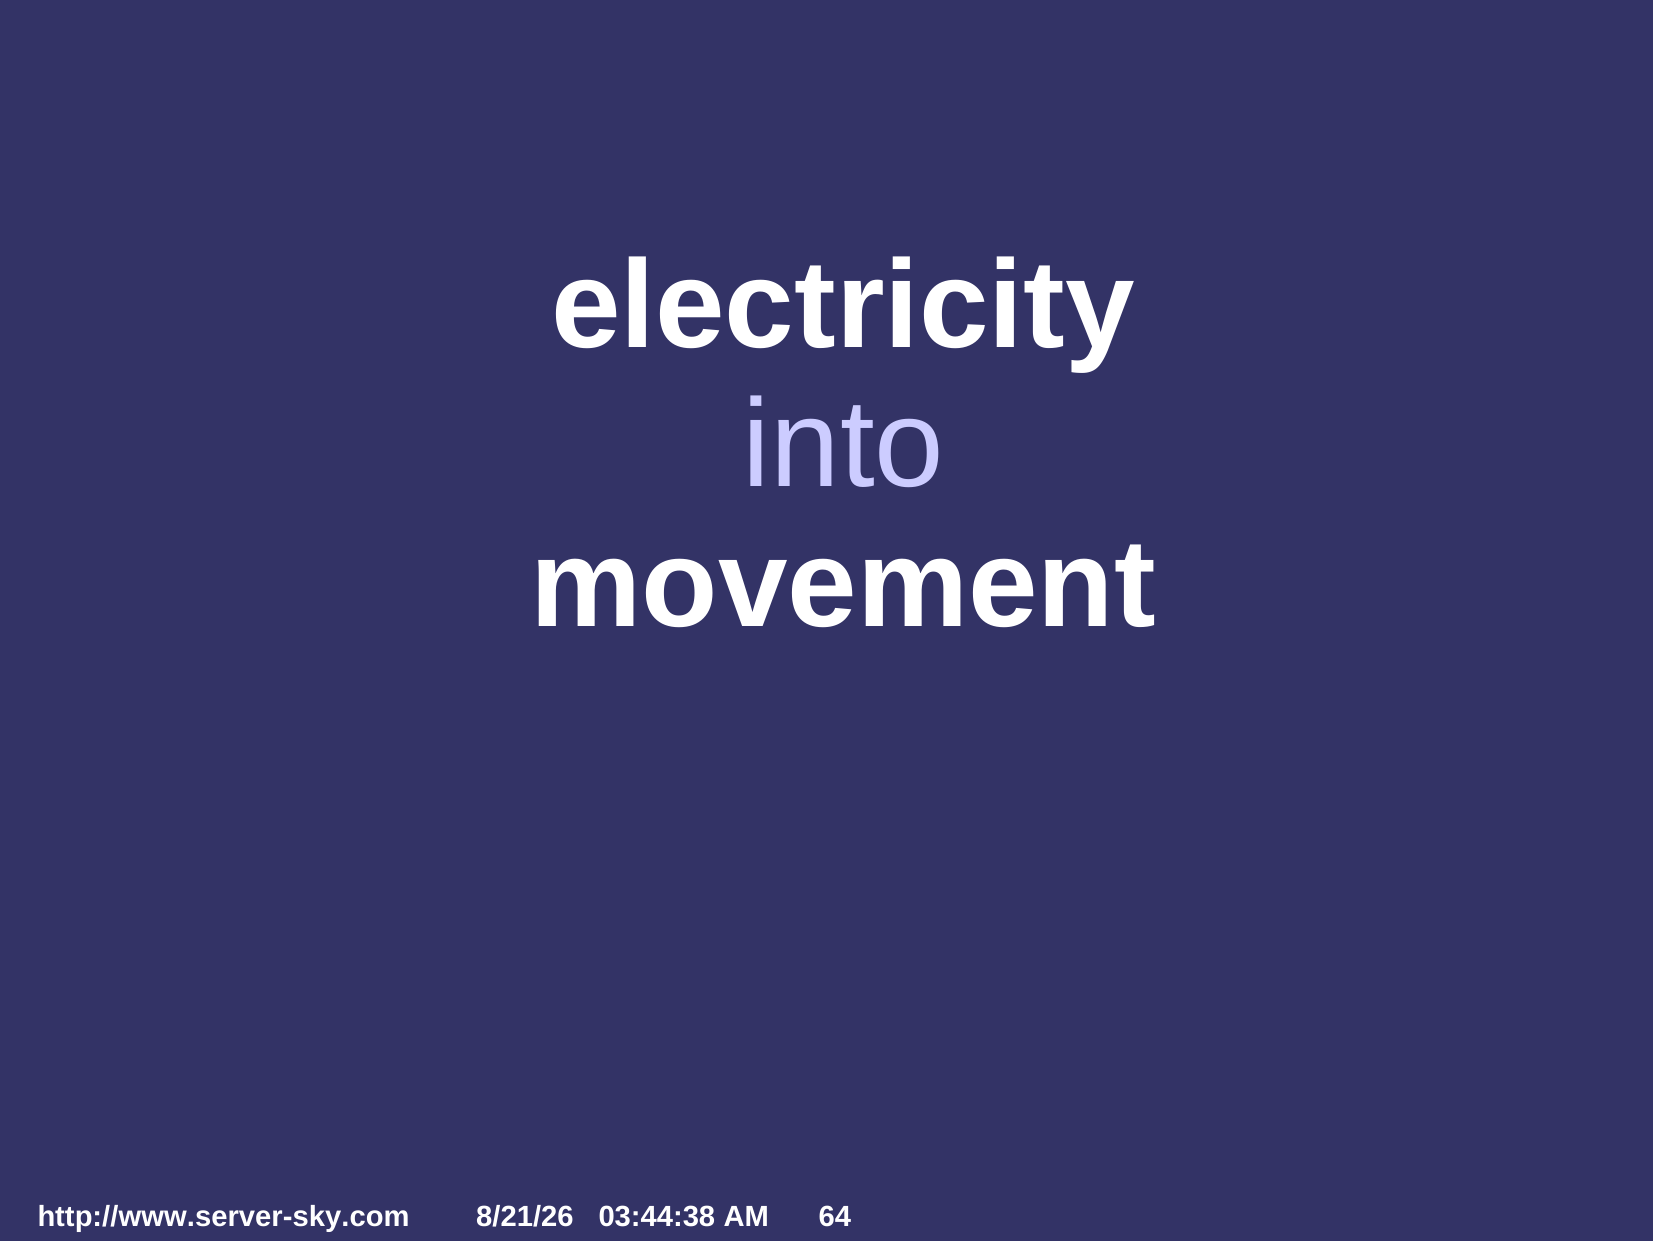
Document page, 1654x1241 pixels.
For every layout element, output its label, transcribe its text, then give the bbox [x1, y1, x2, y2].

list electricity into movement [105, 233, 1571, 797]
